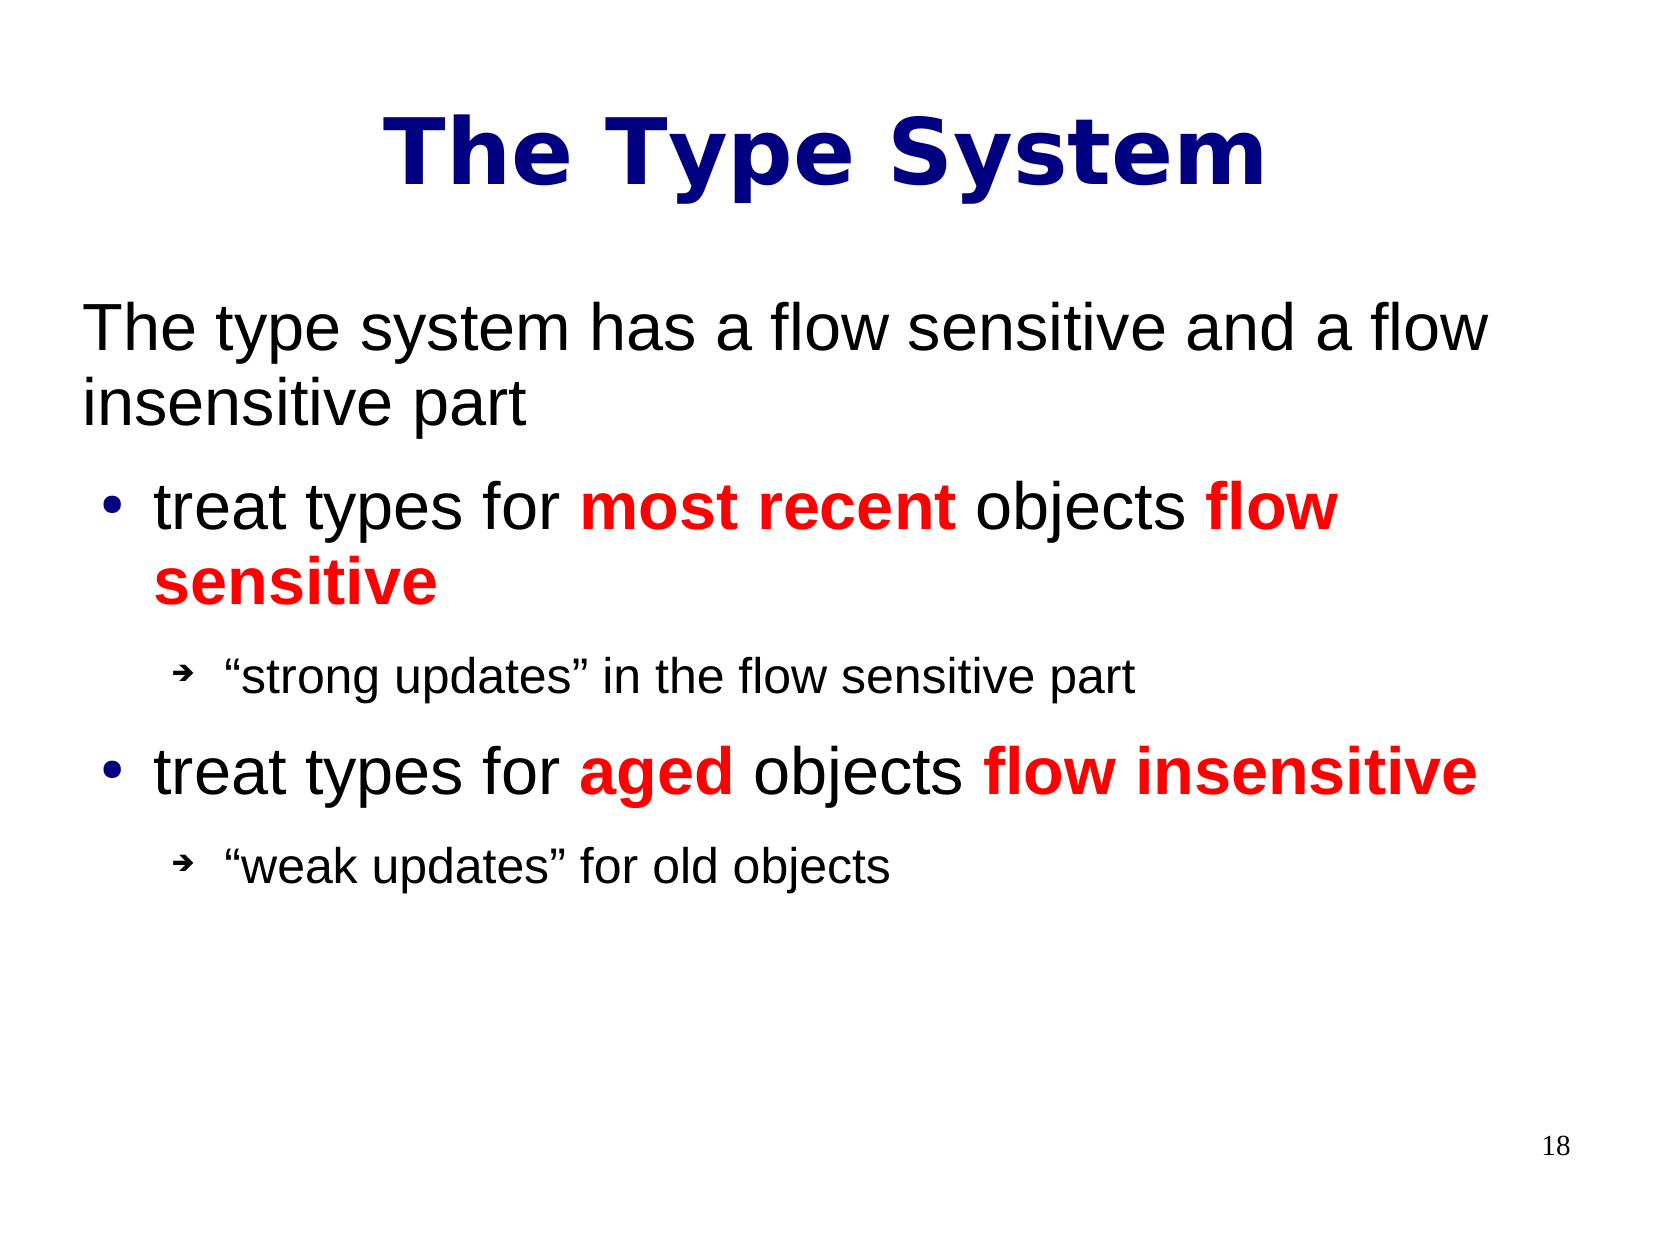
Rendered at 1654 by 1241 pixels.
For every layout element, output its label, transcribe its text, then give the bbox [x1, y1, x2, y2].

title The Type System [82, 49, 1571, 257]
list The type system has a flow sensitive and a flow insensitive part treat types for most recent objects flow sensitive “strong updates” in the flow sensitive part treat types for aged objects flow insensitive “weak updates” for old objects [82, 290, 1571, 1051]
